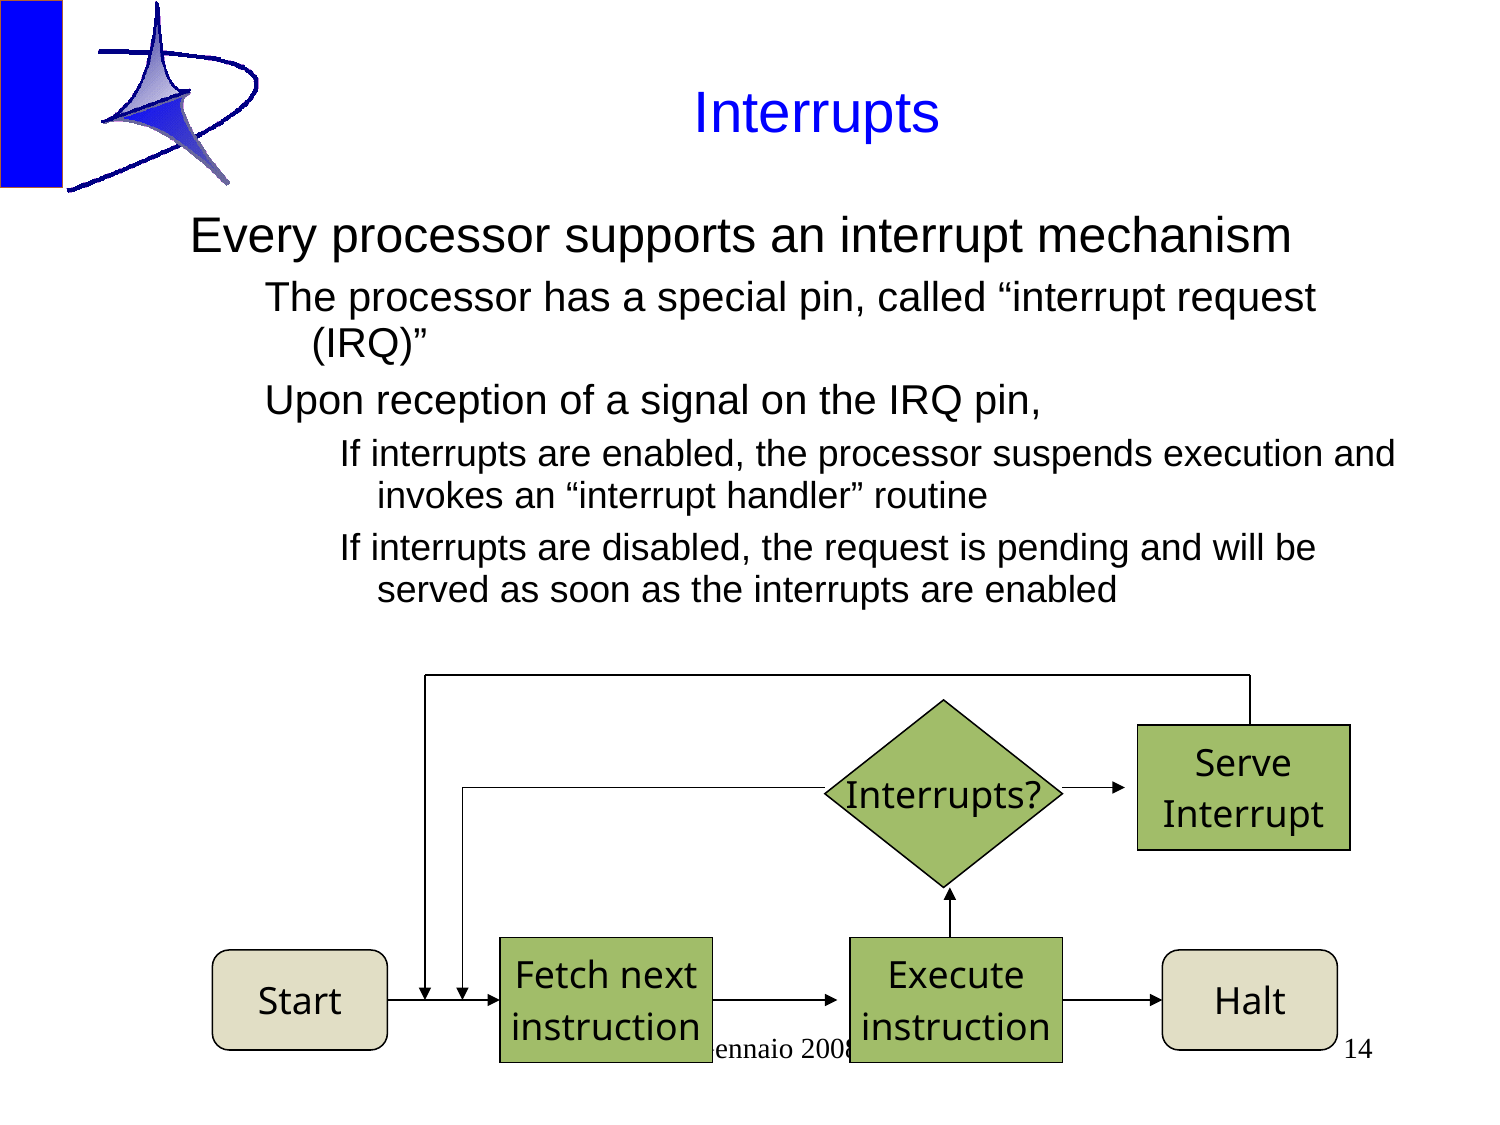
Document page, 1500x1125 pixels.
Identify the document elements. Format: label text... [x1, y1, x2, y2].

picture [62, 0, 263, 197]
text_box Serve Interrupt [1137, 725, 1350, 850]
text_box Halt [1162, 949, 1338, 1051]
title Interrupts [174, 61, 1425, 164]
text_box Fetch next instruction [499, 937, 713, 1063]
text_box Start [212, 949, 388, 1051]
text_box Interrupts? [824, 699, 1063, 888]
text_box Execute instruction [849, 937, 1063, 1063]
list Every processor supports an interrupt mechanism The processor has a special pin, called “interrupt request (IRQ)” Upon reception of a signal on the IRQ pin, If interrupts are enabled, the processor suspends execution and invokes an “interrupt handler” routine If interrupts are disabled, the request is pending and will be served as soon as the interrupts are enabled [174, 199, 1425, 663]
